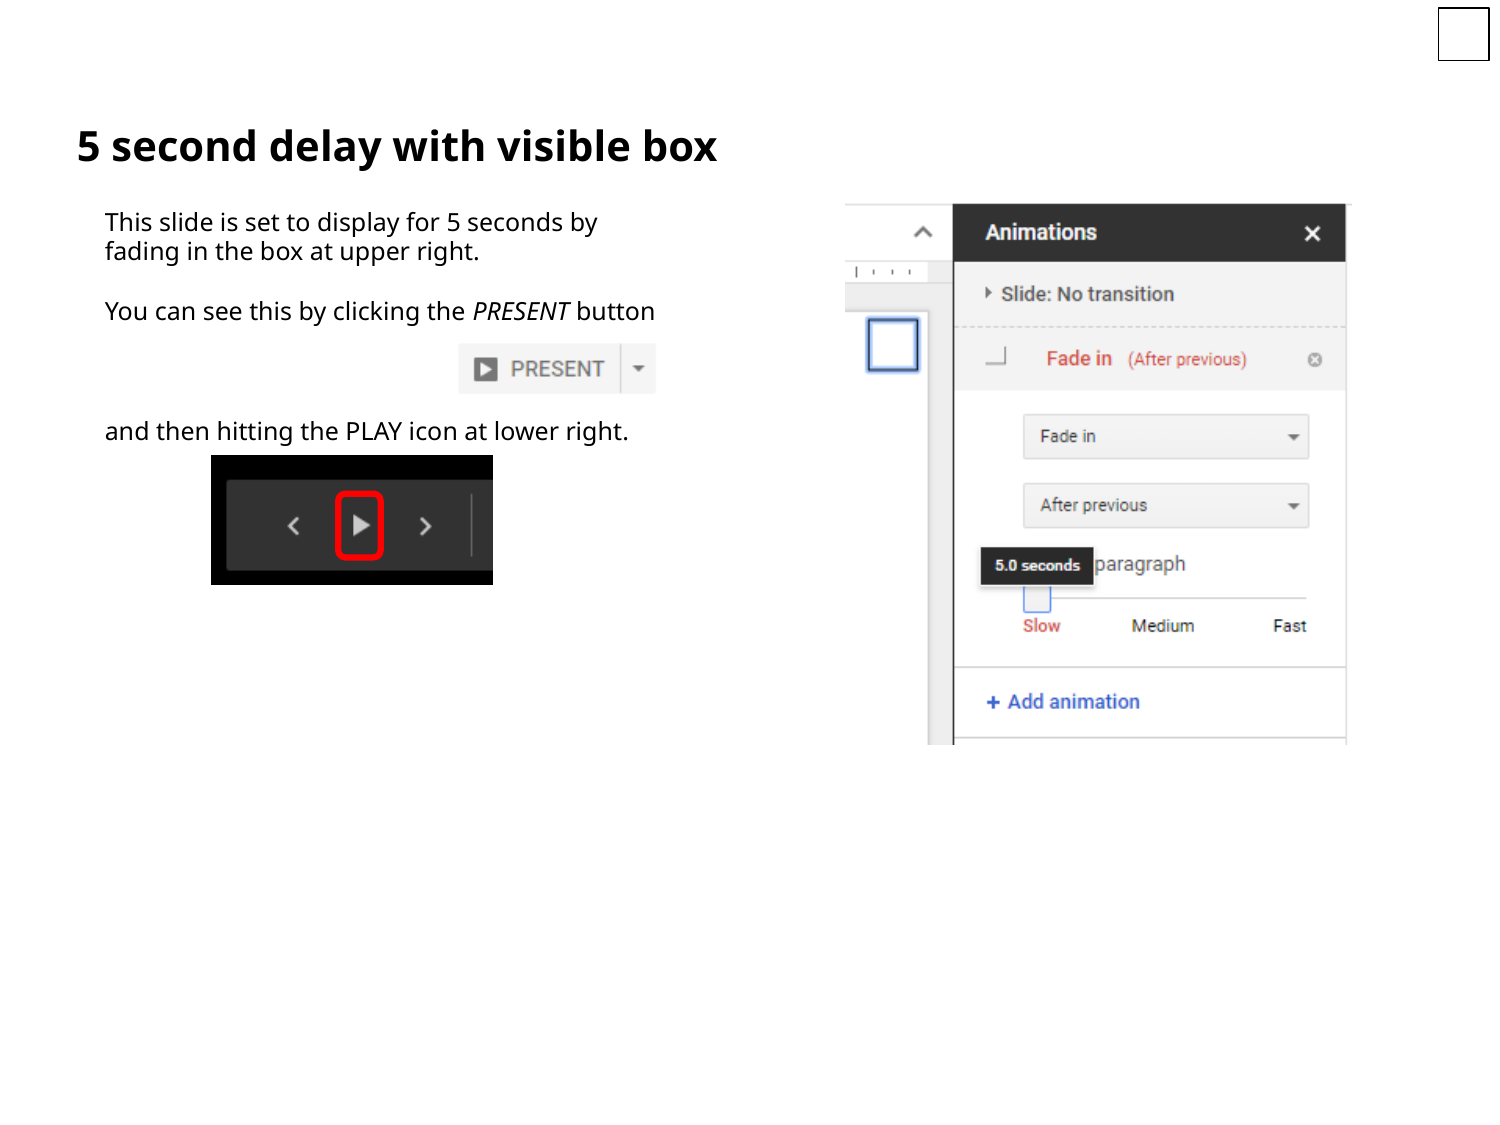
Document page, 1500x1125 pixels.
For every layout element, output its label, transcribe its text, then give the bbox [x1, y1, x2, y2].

picture [211, 455, 493, 585]
picture [845, 190, 1352, 745]
subtitle 5 second delay with visible box [44, 104, 751, 278]
picture [443, 331, 664, 402]
text_box This slide is set to display for 5 seconds by fading in the box at upper right. You can see this by clicking the PRESENT button and then hitting the PLAY icon at lower right. [89, 190, 691, 301]
